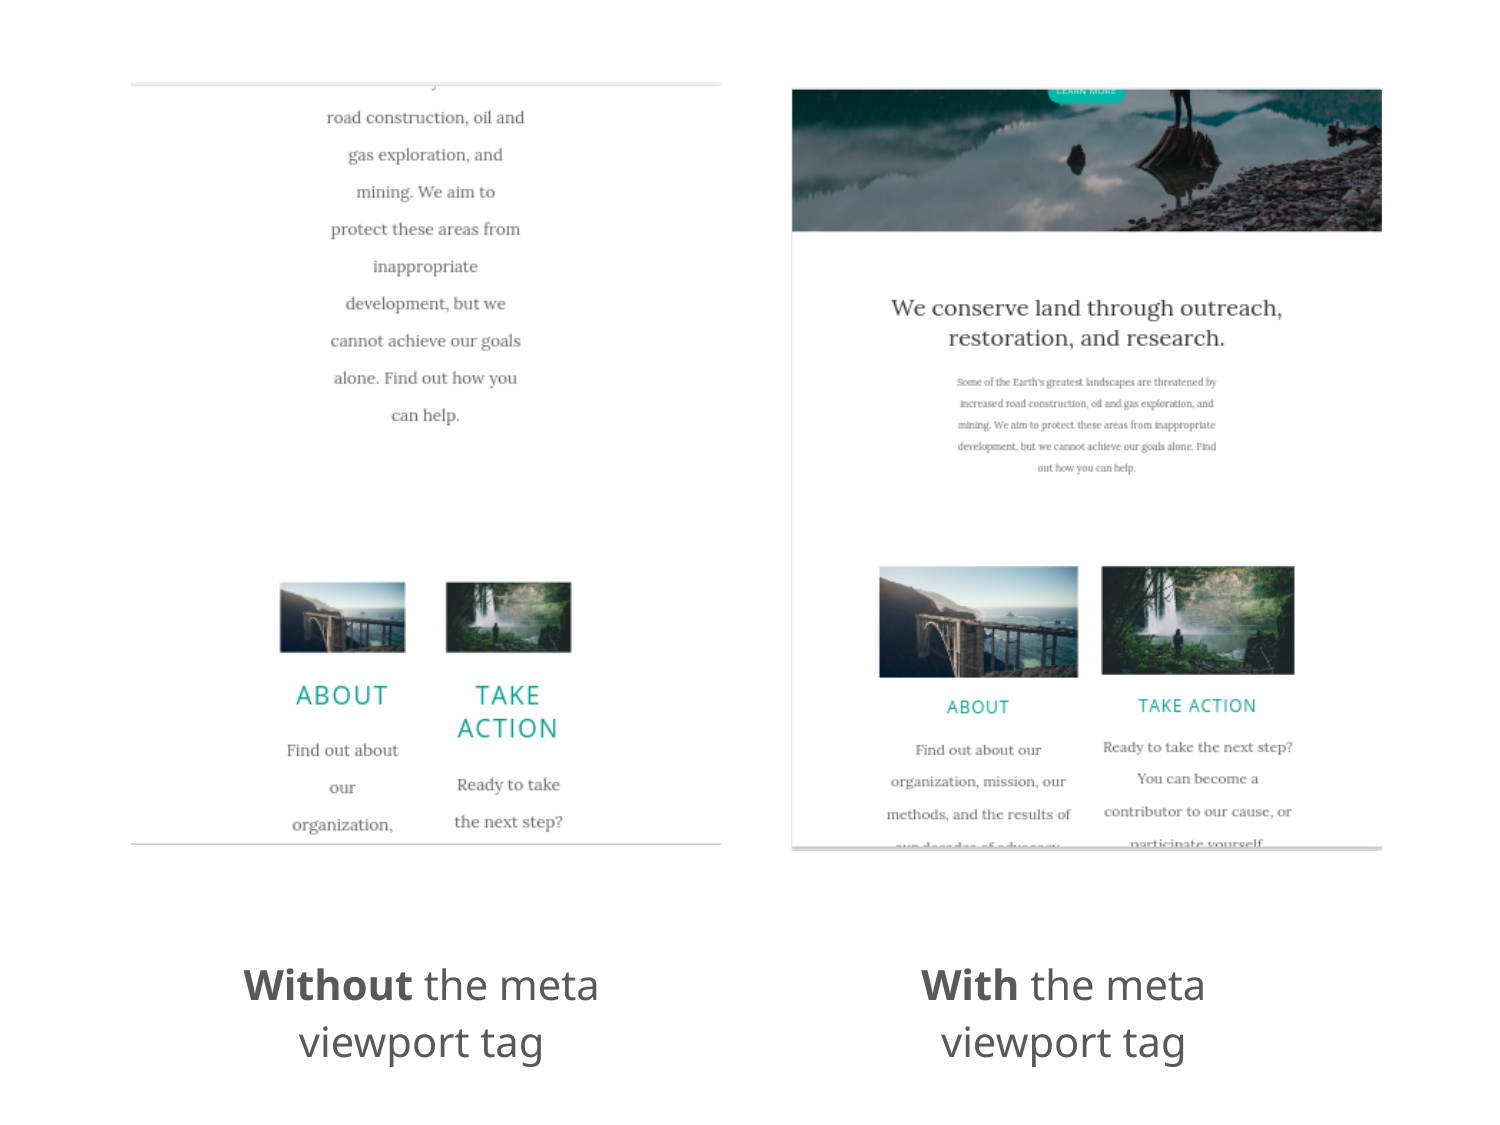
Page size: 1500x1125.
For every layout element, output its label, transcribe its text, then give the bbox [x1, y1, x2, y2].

picture [791, 87, 1382, 851]
picture [131, 82, 721, 845]
list With the meta viewport tag [830, 936, 1298, 1022]
list Without the meta viewport tag [187, 936, 656, 1022]
